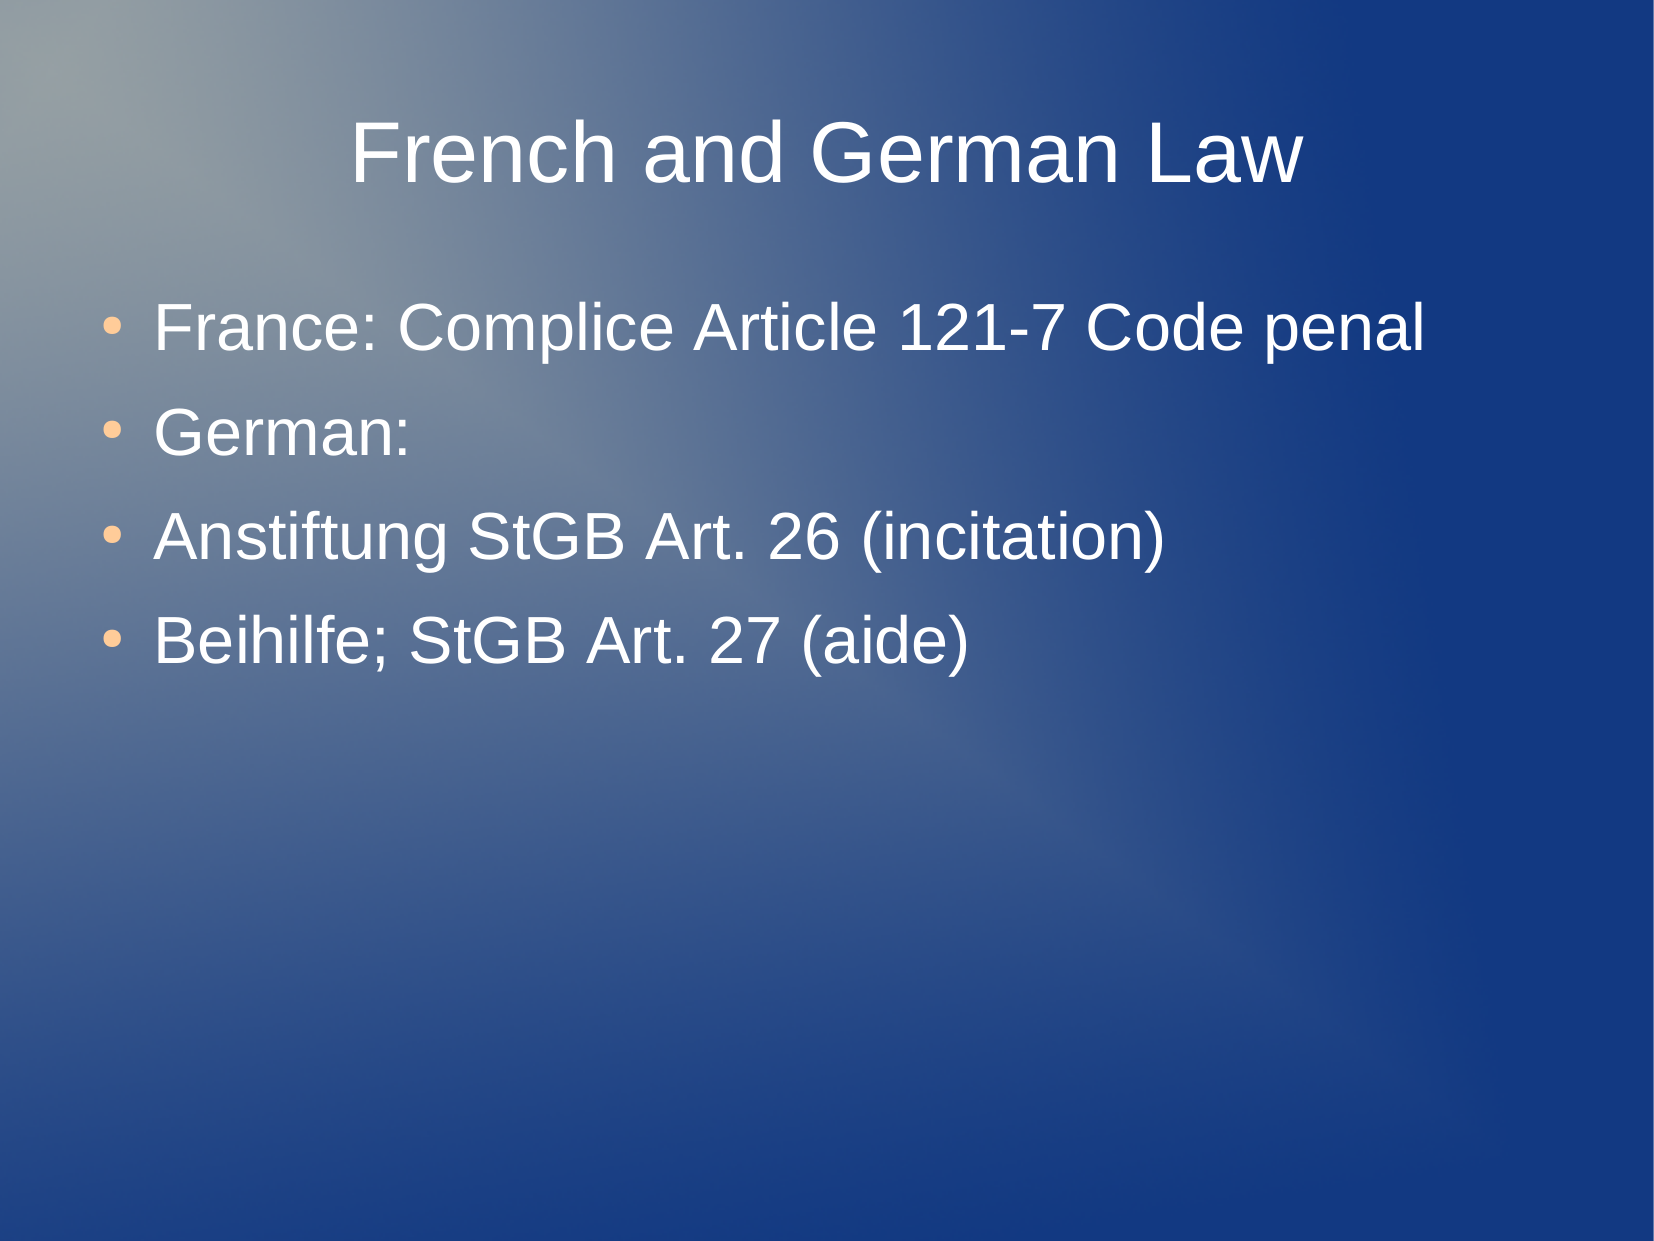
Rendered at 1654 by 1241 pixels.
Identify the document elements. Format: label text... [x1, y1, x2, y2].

title French and German Law [82, 49, 1571, 257]
picture [0, 0, 1654, 1241]
list France: Complice Article 121-7 Code penal German: Anstiftung StGB Art. 26 (incitation) Beihilfe; StGB Art. 27 (aide) [82, 290, 1571, 1109]
